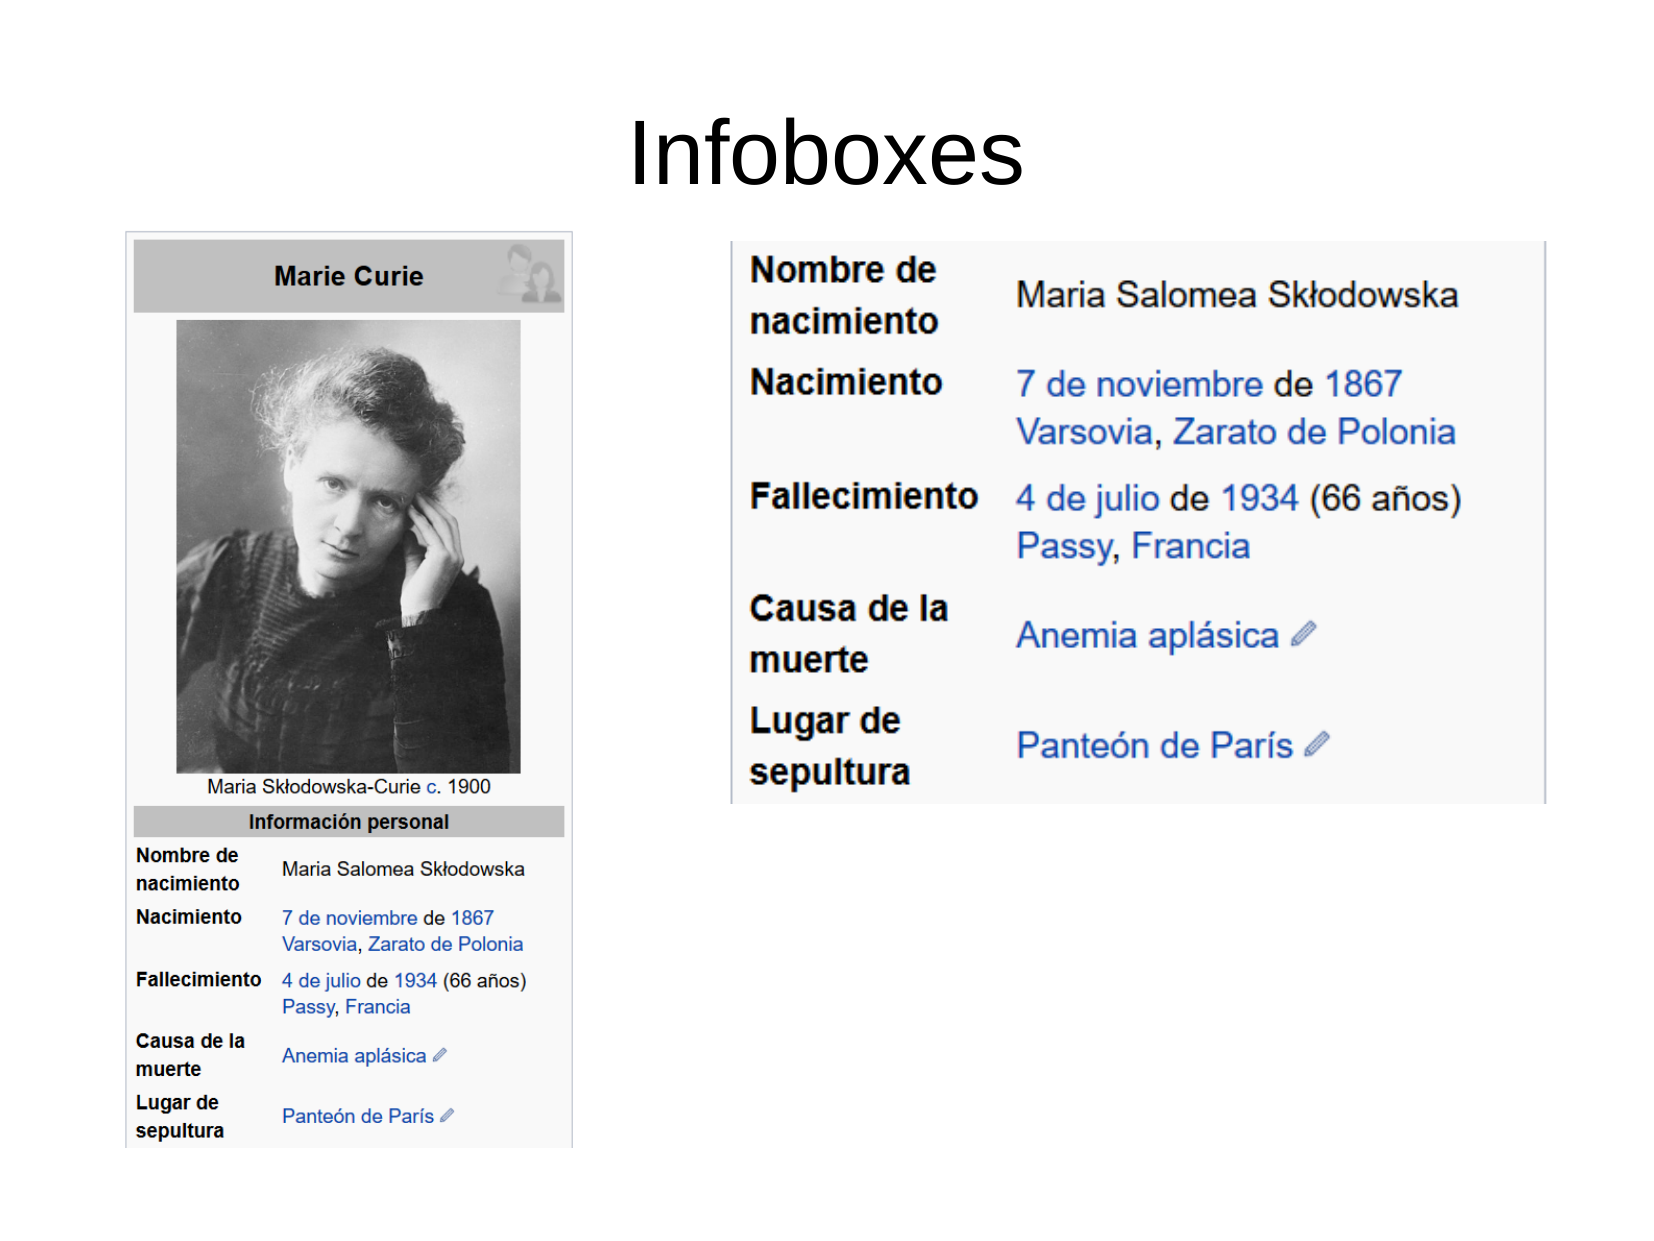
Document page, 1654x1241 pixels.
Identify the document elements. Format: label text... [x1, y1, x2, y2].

title Infoboxes [82, 49, 1571, 257]
picture [712, 241, 1558, 804]
picture [115, 224, 579, 1148]
